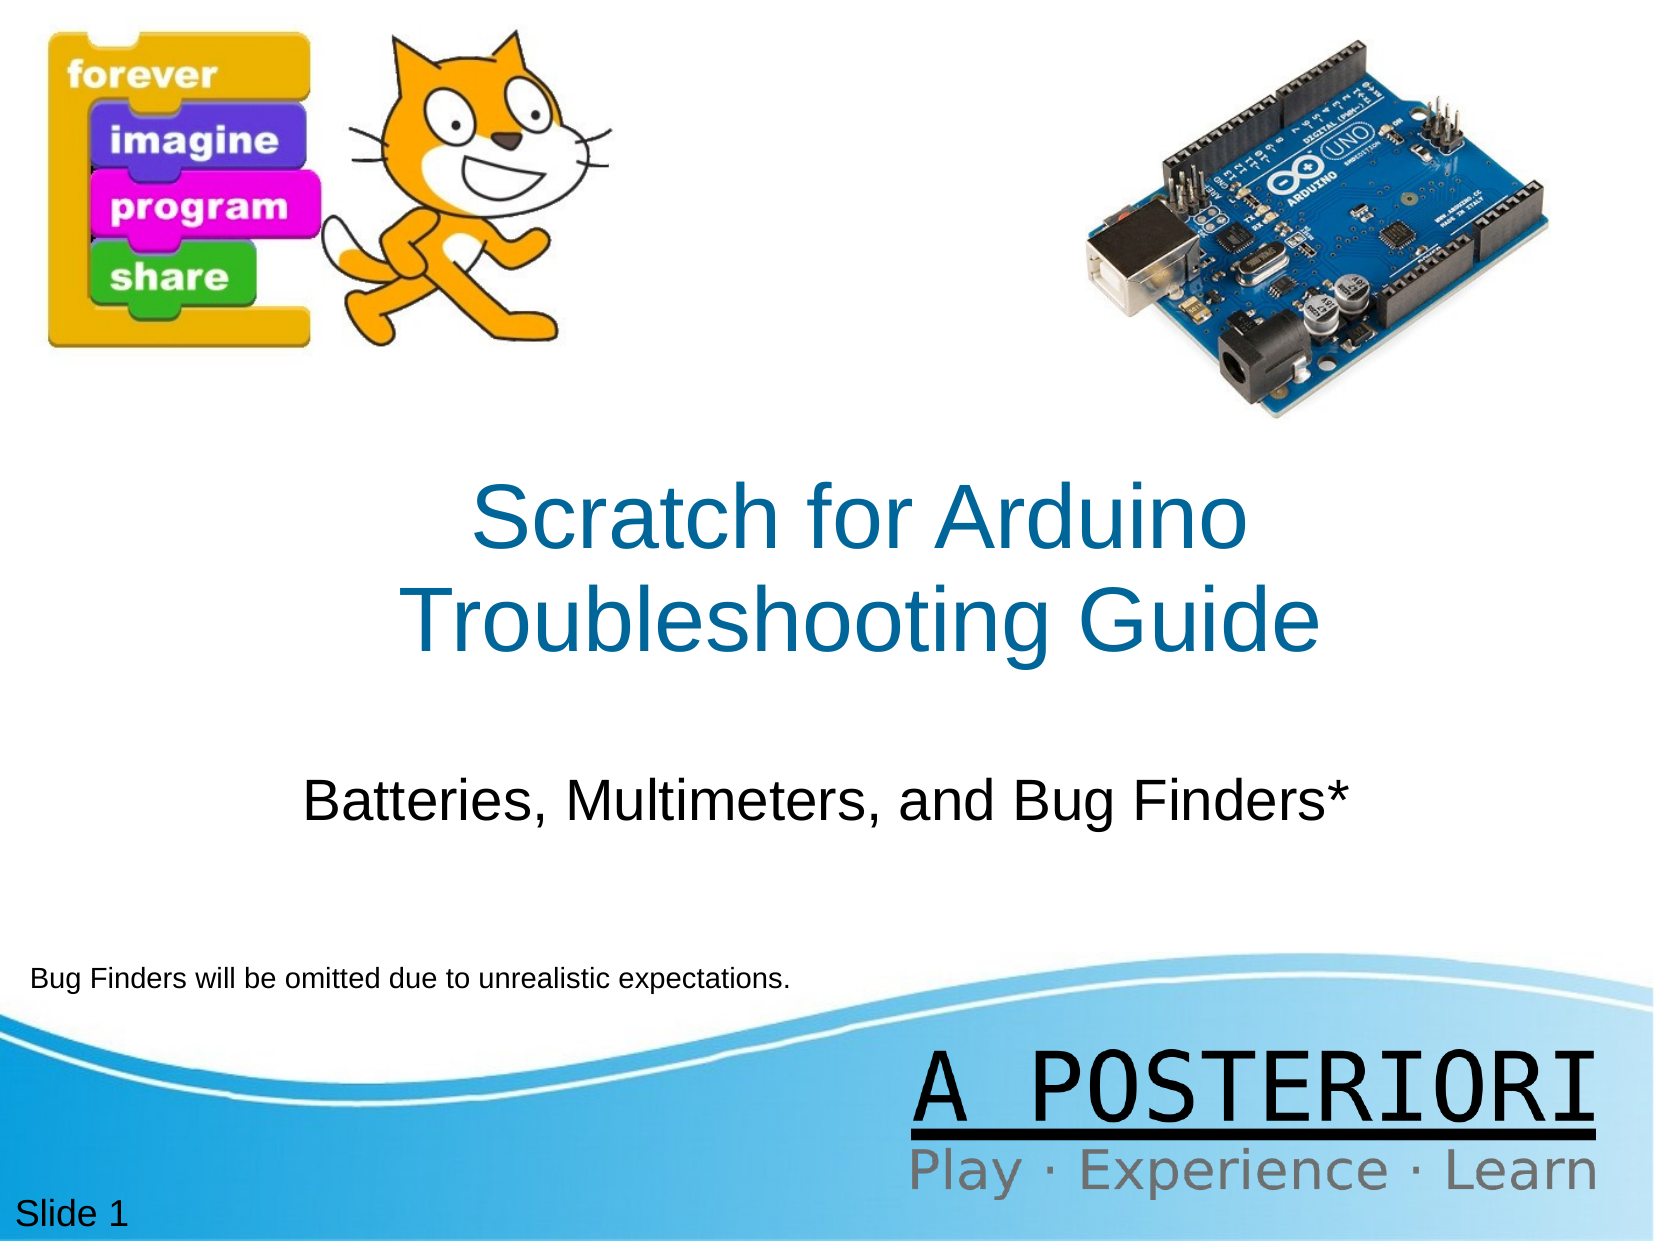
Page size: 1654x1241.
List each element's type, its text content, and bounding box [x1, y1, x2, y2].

subtitle Batteries, Multimeters, and Bug Finders* [82, 665, 1571, 1010]
picture [0, 952, 1654, 1241]
title Scratch for Arduino Troubleshooting Guide [116, 465, 1606, 673]
text_box Bug Finders will be omitted due to unrealistic expectations. [15, 954, 916, 1036]
picture [30, 15, 631, 366]
picture [1085, 39, 1551, 424]
picture [0, 952, 82, 1022]
